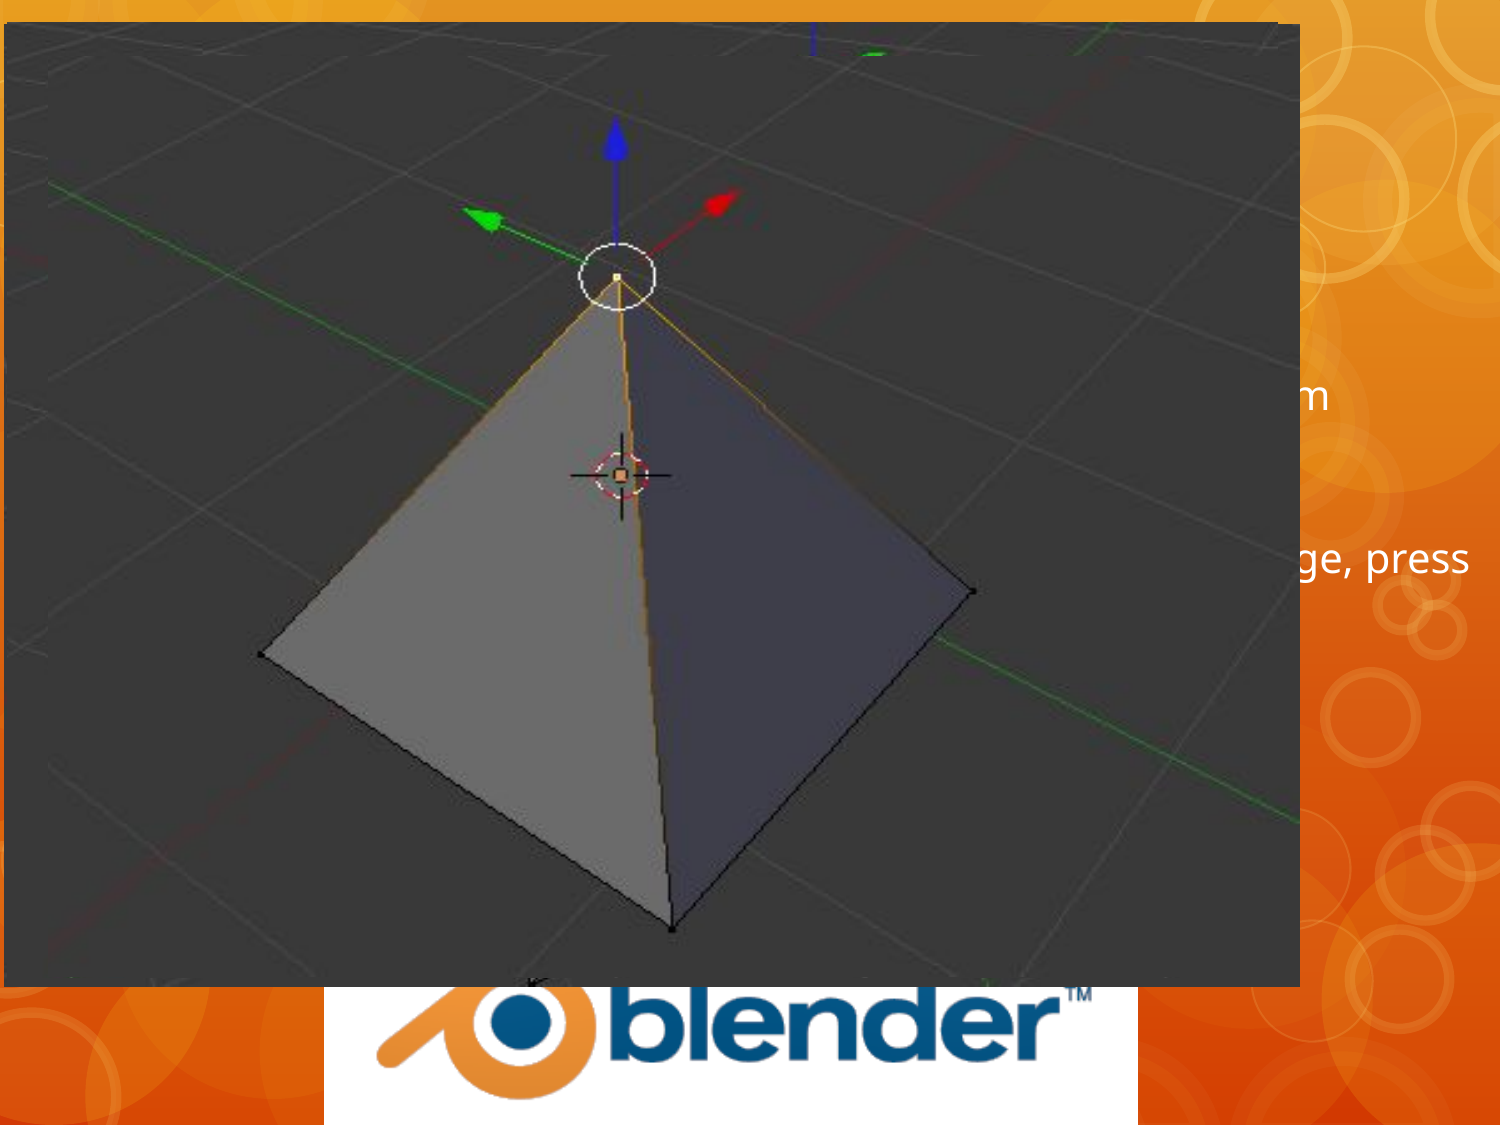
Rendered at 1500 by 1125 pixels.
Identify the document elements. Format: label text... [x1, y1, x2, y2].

subtitle Merging In edit mode you can select two or more vertexes, and merge them together. To do this, go into edit mode, select the vertexes you want to merge, press "W", then, merge [1300, 236, 1500, 899]
picture [4, 22, 1300, 1125]
title Blender for Dummies [0, 0, 1500, 242]
